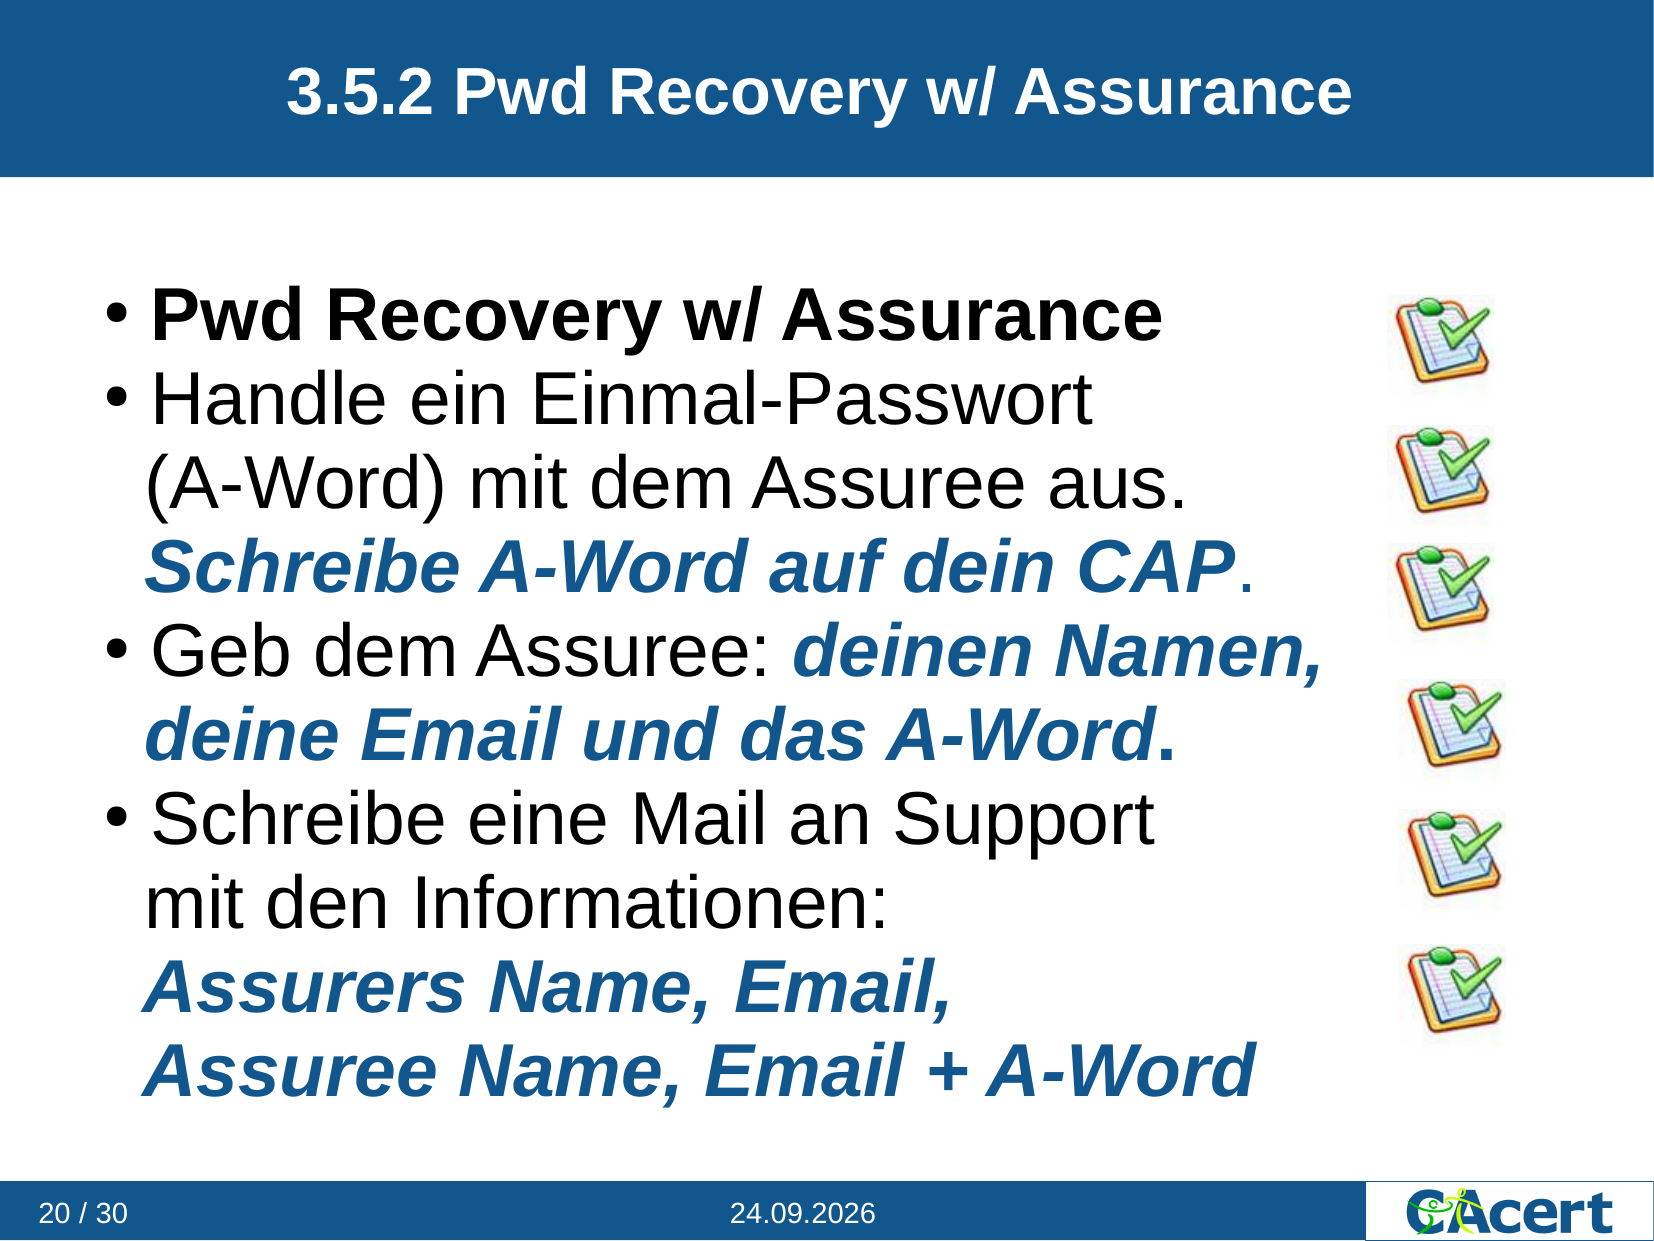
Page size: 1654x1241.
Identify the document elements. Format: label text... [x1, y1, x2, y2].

picture [1399, 944, 1506, 1052]
picture [1387, 425, 1494, 532]
picture [1406, 1187, 1613, 1235]
picture [1399, 679, 1506, 786]
picture [1387, 295, 1494, 402]
picture [1399, 809, 1506, 916]
text_box Pwd Recovery w/ Assurance Handle ein Einmal-Passwort (A-Word) mit dem Assuree aus. Schreibe A-Word auf dein CAP. Geb dem Assuree: deinen Namen, deine Email und das A-Word. Schreibe eine Mail an Support mit den Informationen: Assurers Name, Email, Assuree Name, Email + A-Word [88, 265, 1340, 1120]
picture [1387, 543, 1494, 650]
title 3.5.2 Pwd Recovery w/ Assurance [76, 17, 1566, 166]
